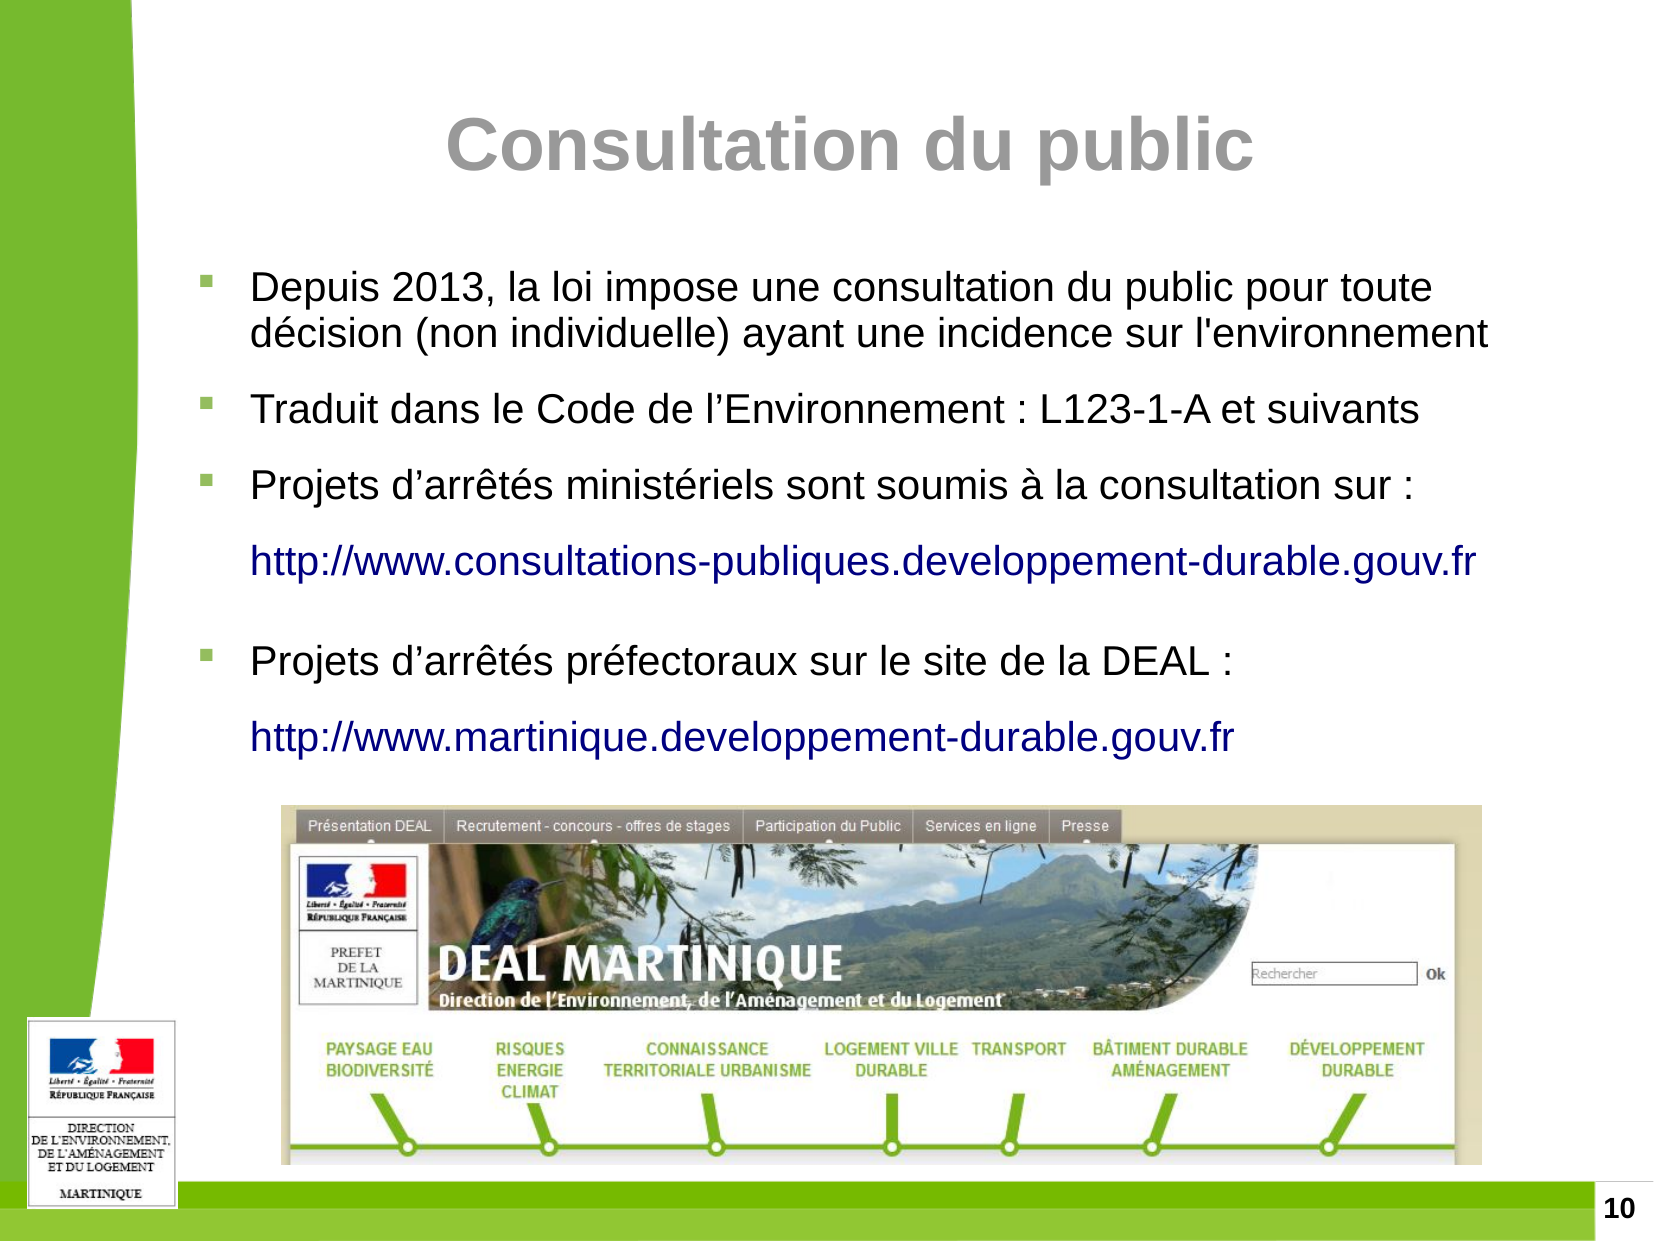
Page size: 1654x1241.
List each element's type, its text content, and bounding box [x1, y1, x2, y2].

picture [0, 0, 1654, 1241]
list Depuis 2013, la loi impose une consultation du public pour toute décision (non individuelle) ayant une incidence sur l'environnement Traduit dans le Code de l’Environnement : L123-1-A et suivants Projets d’arrêtés ministériels sont soumis à la consultation sur : http://www.consultations-publiques.developpement-durable.gouv.fr Projets d’arrêtés préfectoraux sur le site de la DEAL : http://www.martinique.developpement-durable.gouv.fr [179, 263, 1509, 983]
title Consultation du public [106, 40, 1596, 248]
